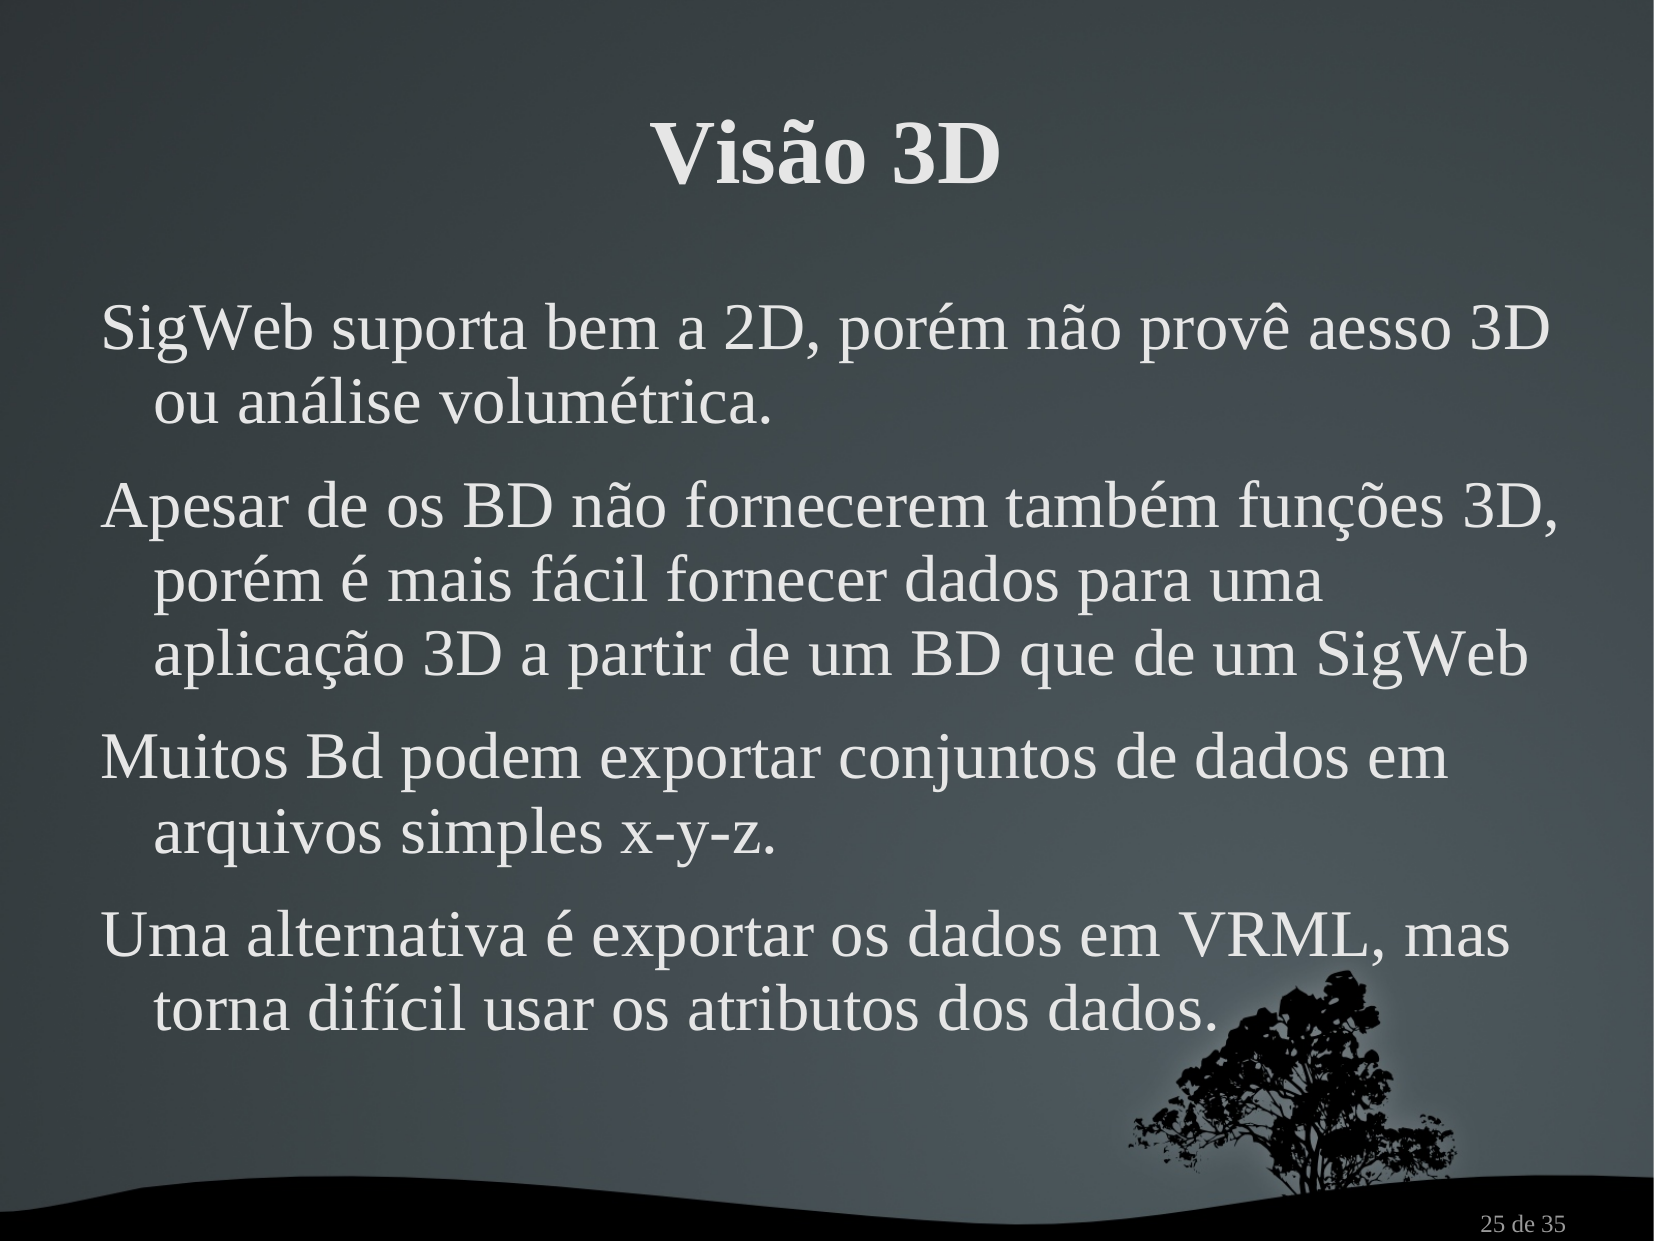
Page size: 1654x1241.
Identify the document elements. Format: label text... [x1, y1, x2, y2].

title Visão 3D [82, 56, 1571, 250]
list SigWeb suporta bem a 2D, porém não provê aesso 3D ou análise volumétrica. Apesar de os BD não fornecerem também funções 3D, porém é mais fácil fornecer dados para uma aplicação 3D a partir de um BD que de um SigWeb Muitos Bd podem exportar conjuntos de dados em arquivos simples x-y-z. Uma alternativa é exportar os dados em VRML, mas torna difícil usar os atributos dos dados. [82, 290, 1571, 1106]
picture [0, 0, 1654, 1241]
